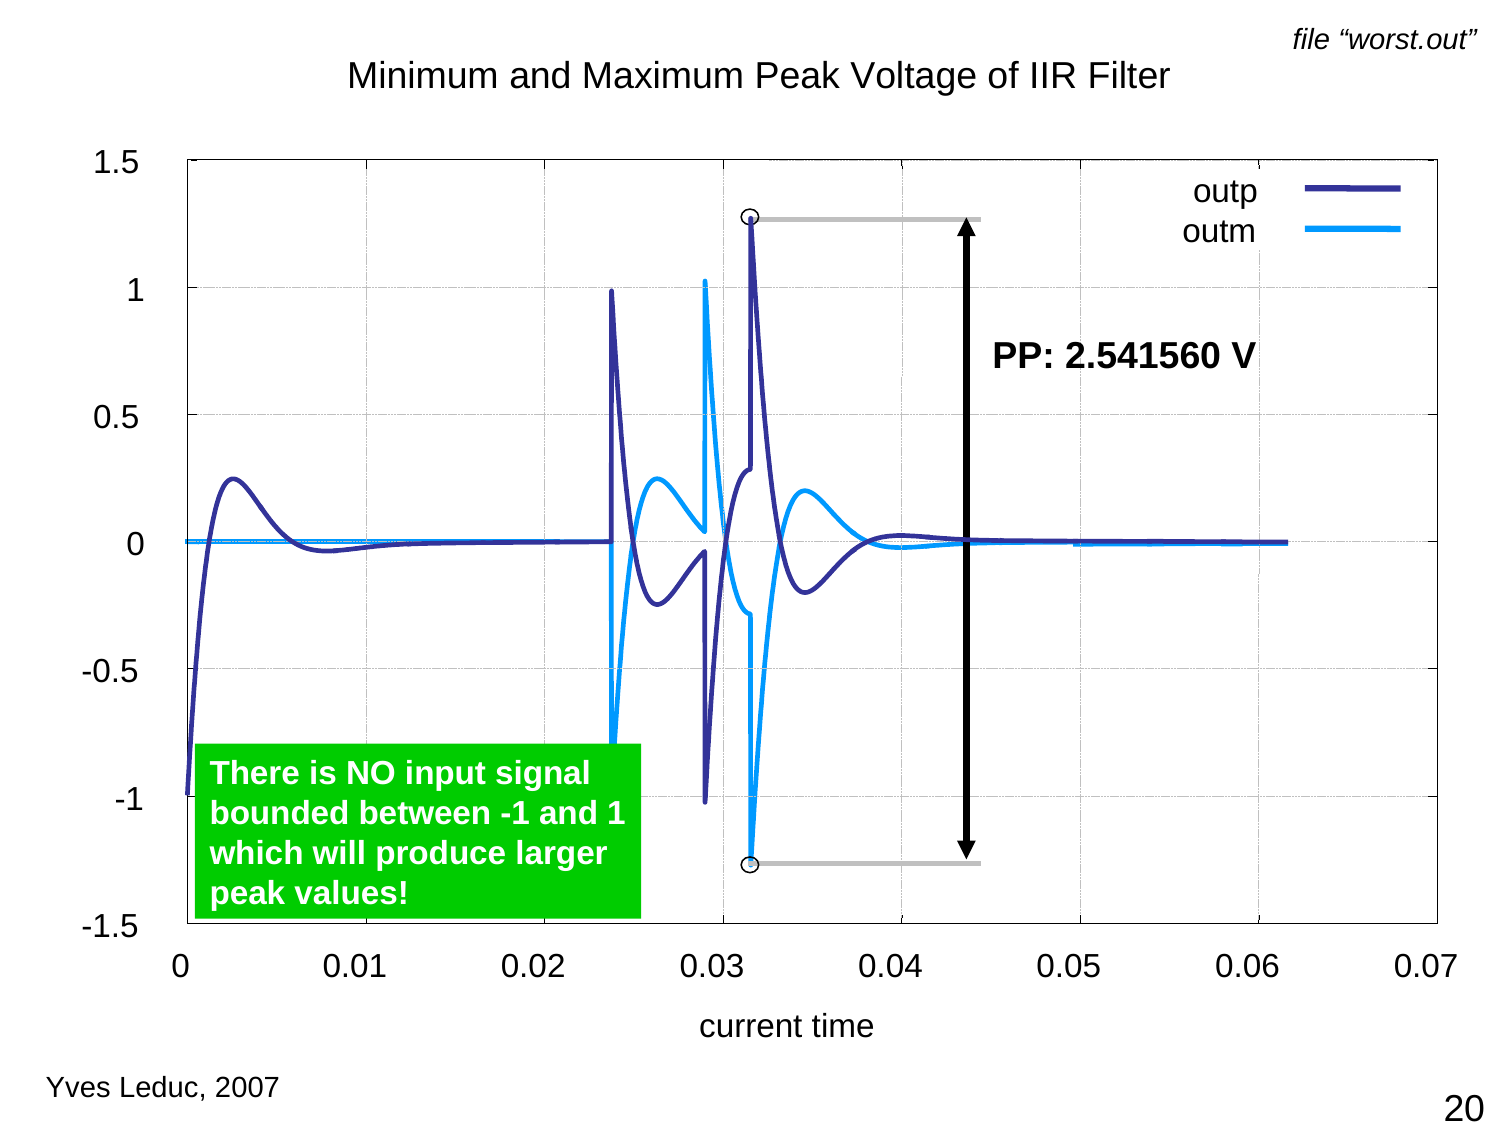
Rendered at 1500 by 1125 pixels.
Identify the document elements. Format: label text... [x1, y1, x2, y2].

text_box 0.5 [83, 395, 140, 436]
text_box 0.04 [848, 944, 924, 985]
text_box 0.06 [1205, 944, 1281, 985]
text_box 0 [116, 522, 145, 563]
text_box 0.03 [670, 944, 745, 985]
text_box outp [1193, 169, 1259, 210]
text_box Minimum and Maximum Peak Voltage of IIR Filter [332, 43, 1187, 104]
text_box outm [1182, 209, 1257, 250]
text_box outp [1244, 186, 1253, 200]
text_box There is NO input signal bounded between -1 and 1 which will produce larger peak values! [194, 743, 642, 919]
text_box 1 [116, 267, 145, 308]
text_box 0.02 [491, 944, 566, 985]
text_box PP: 2.541560 V [977, 323, 1272, 384]
text_box current time [699, 1004, 876, 1045]
text_box 0.07 [1384, 944, 1459, 985]
text_box -0.5 [81, 649, 139, 690]
text_box -1 [114, 776, 145, 817]
text_box 0.01 [313, 944, 388, 985]
text_box 0.05 [1027, 944, 1102, 985]
text_box -1.5 [81, 904, 139, 945]
text_box 0 [162, 944, 191, 985]
text_box 1.5 [83, 140, 140, 181]
text_box file “worst.out” [1277, 12, 1492, 64]
